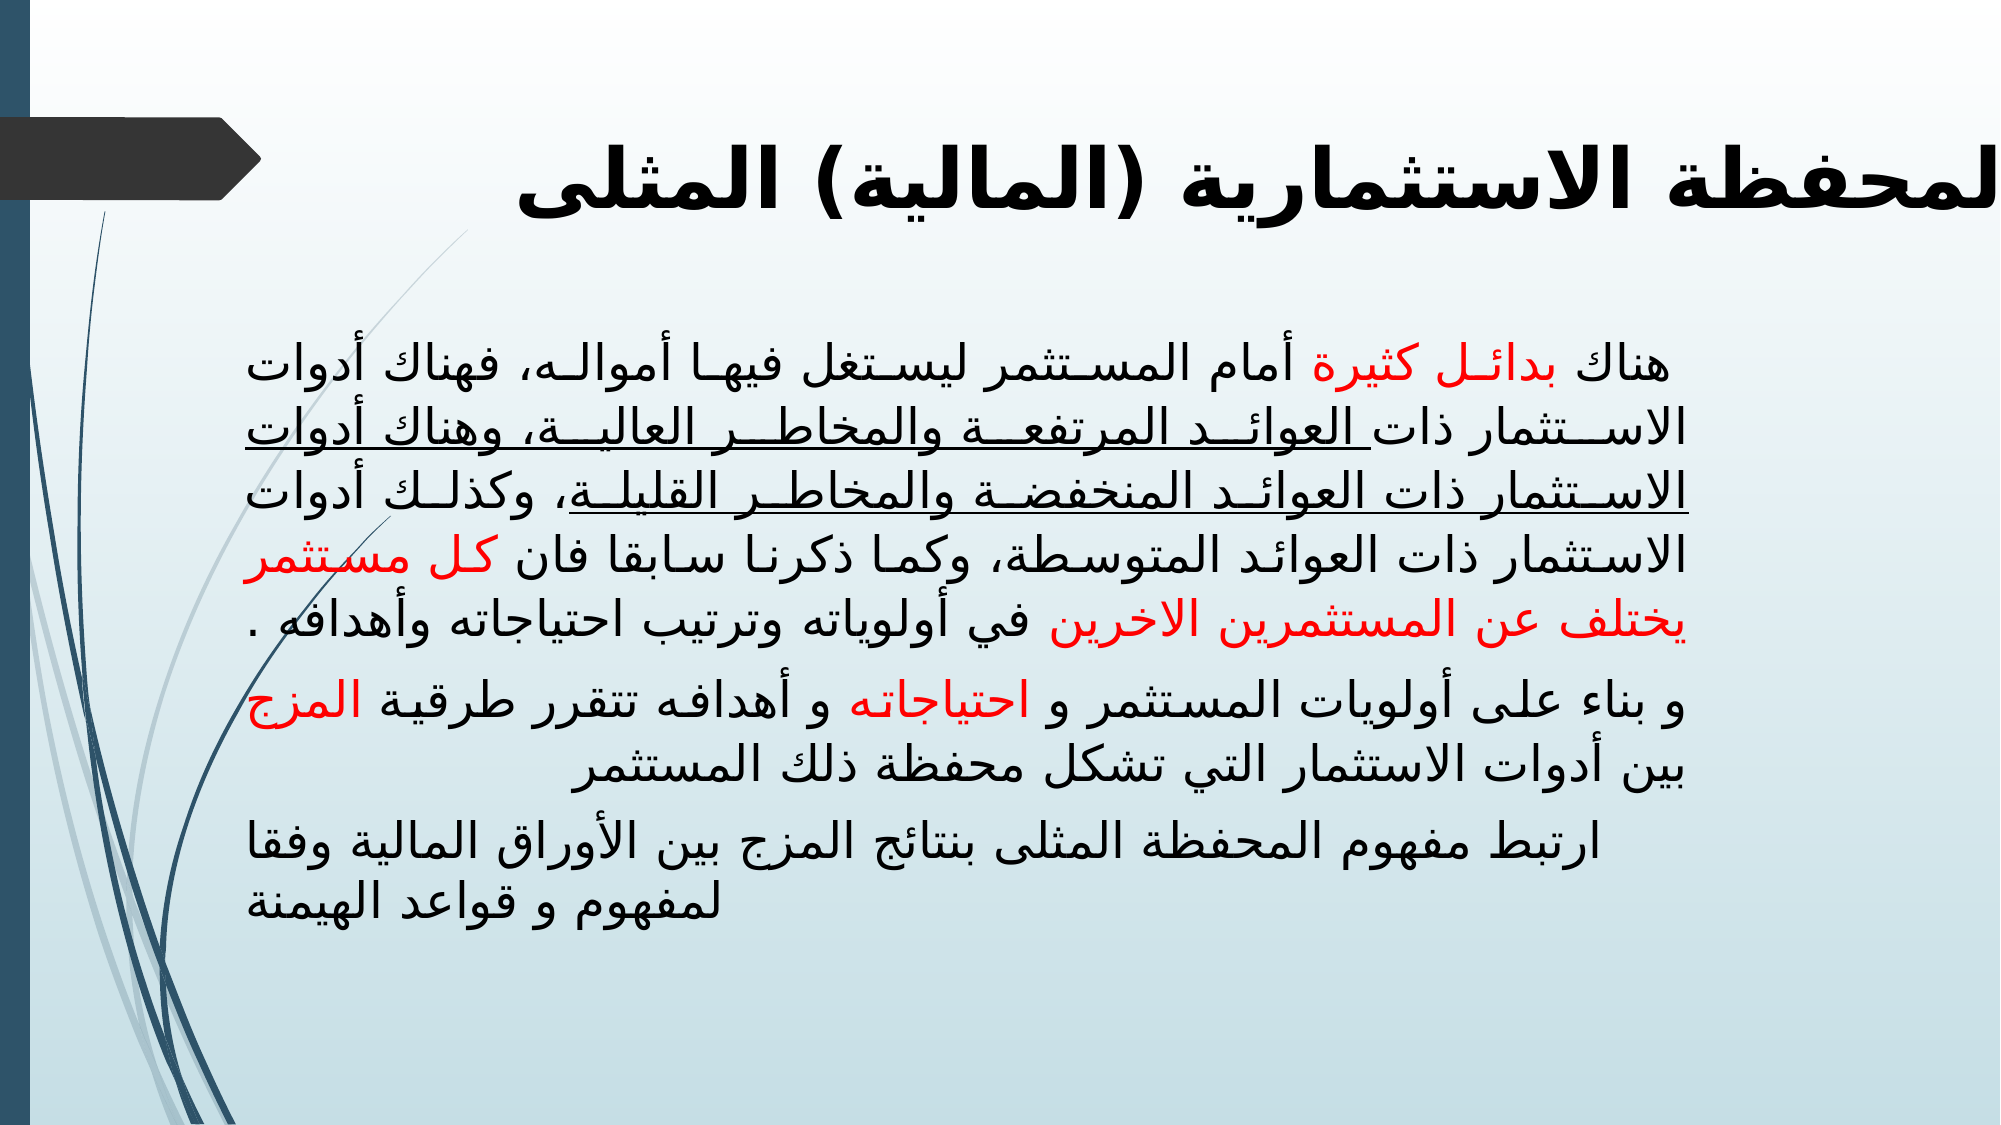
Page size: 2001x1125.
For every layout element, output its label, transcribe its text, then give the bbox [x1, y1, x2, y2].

text_box المحفظة الاستثمارية (المالية) المثلى [500, 118, 2000, 233]
text_box هناك بدائل كثيرة أمام المستثمر ليستغل فيها أمواله، فهناك أدوات الاستثمار ذات العوائد المرتفعة والمخاطر العالية، وهناك أدوات الاستثمار ذات العوائد المنخفضة والمخاطر القليلة، وكذلك أدوات الاستثمار ذات العوائد المتوسطة، وكما ذكرنا سابقا فان كل مستثمر يختلف عن المستثمرين الاخرين في أولوياته وترتيب احتياجاته وأهدافه . و بناء على أولويات المستثمر و احتياجاته و أهدافه تتقرر طرقية المزج بين أدوات الاستثمار التي تشكل محفظة ذلك المستثمر ارتبط مفهوم المحفظة المثلى بنتائج المزج بين الأوراق المالية وفقا لمفهوم و قواعد الهيمنة [230, 318, 1724, 936]
